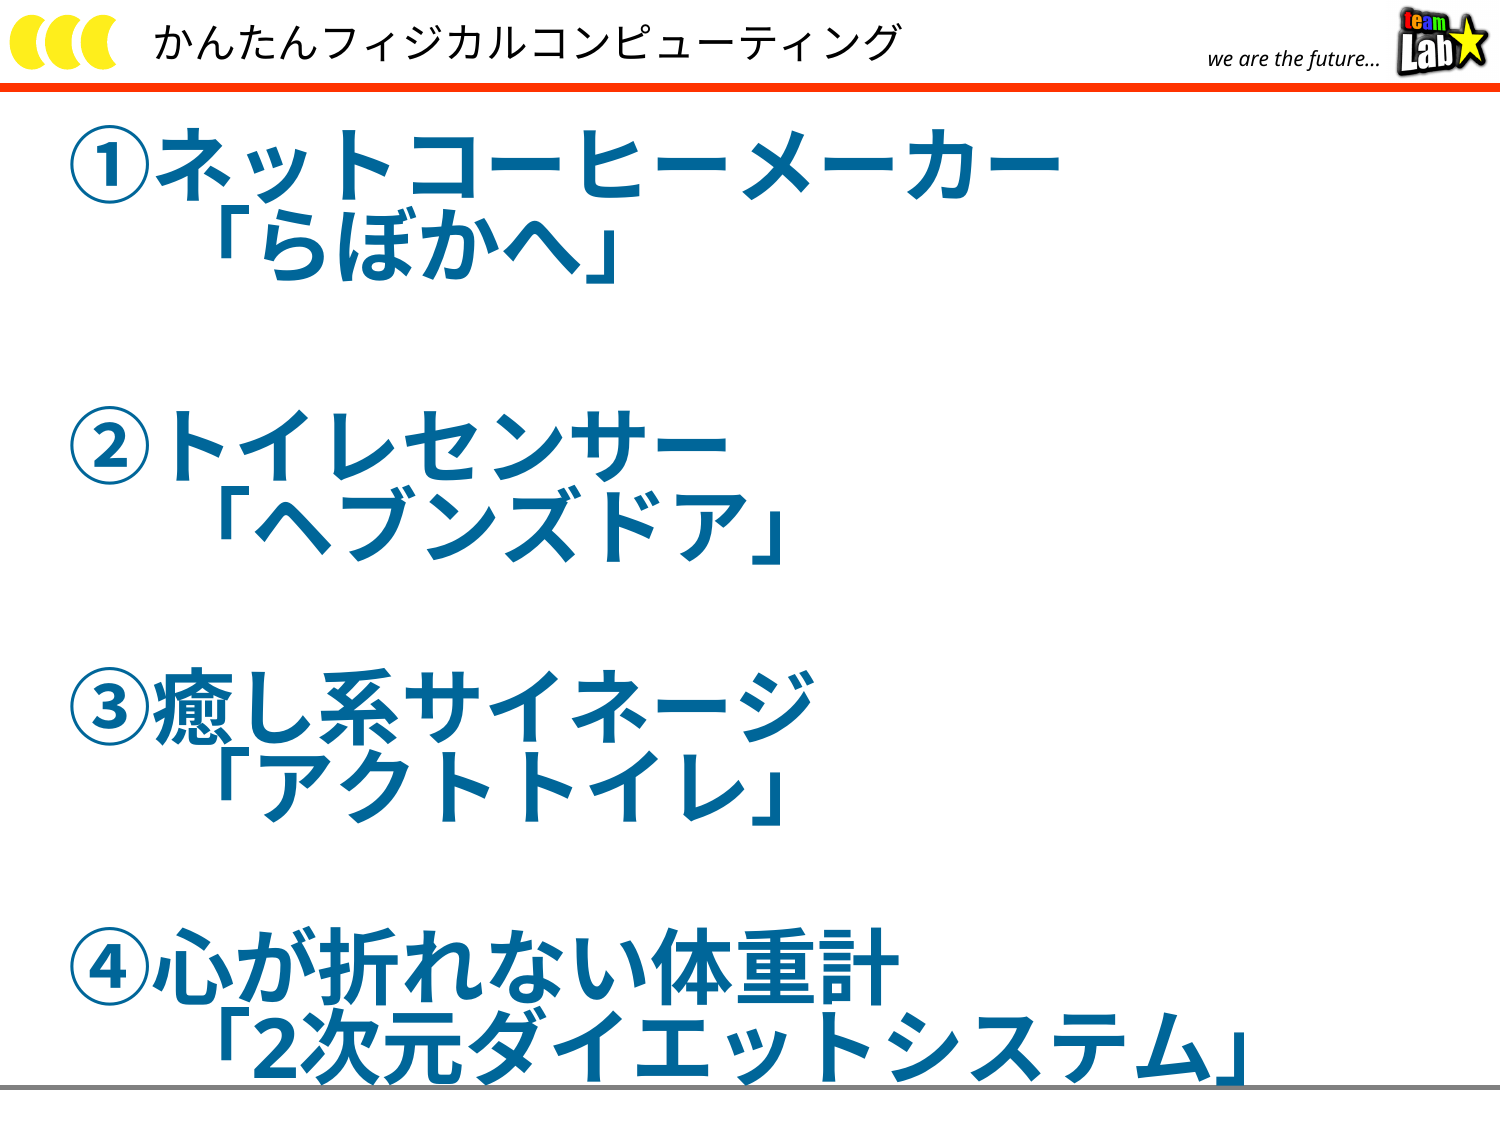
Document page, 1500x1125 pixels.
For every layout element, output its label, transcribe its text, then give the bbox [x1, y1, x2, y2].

picture [1386, 0, 1499, 83]
list ①ネットコーヒーメーカー 「らぼかへ」 ②トイレセンサー 「ヘブンズドア」 ③癒し系サイネージ 「アクトトイレ」 ④心が折れない体重計 「2次元ダイエットシステム」 [53, 125, 1441, 1083]
title かんたんフィジカルコンピューティング [137, 9, 925, 75]
